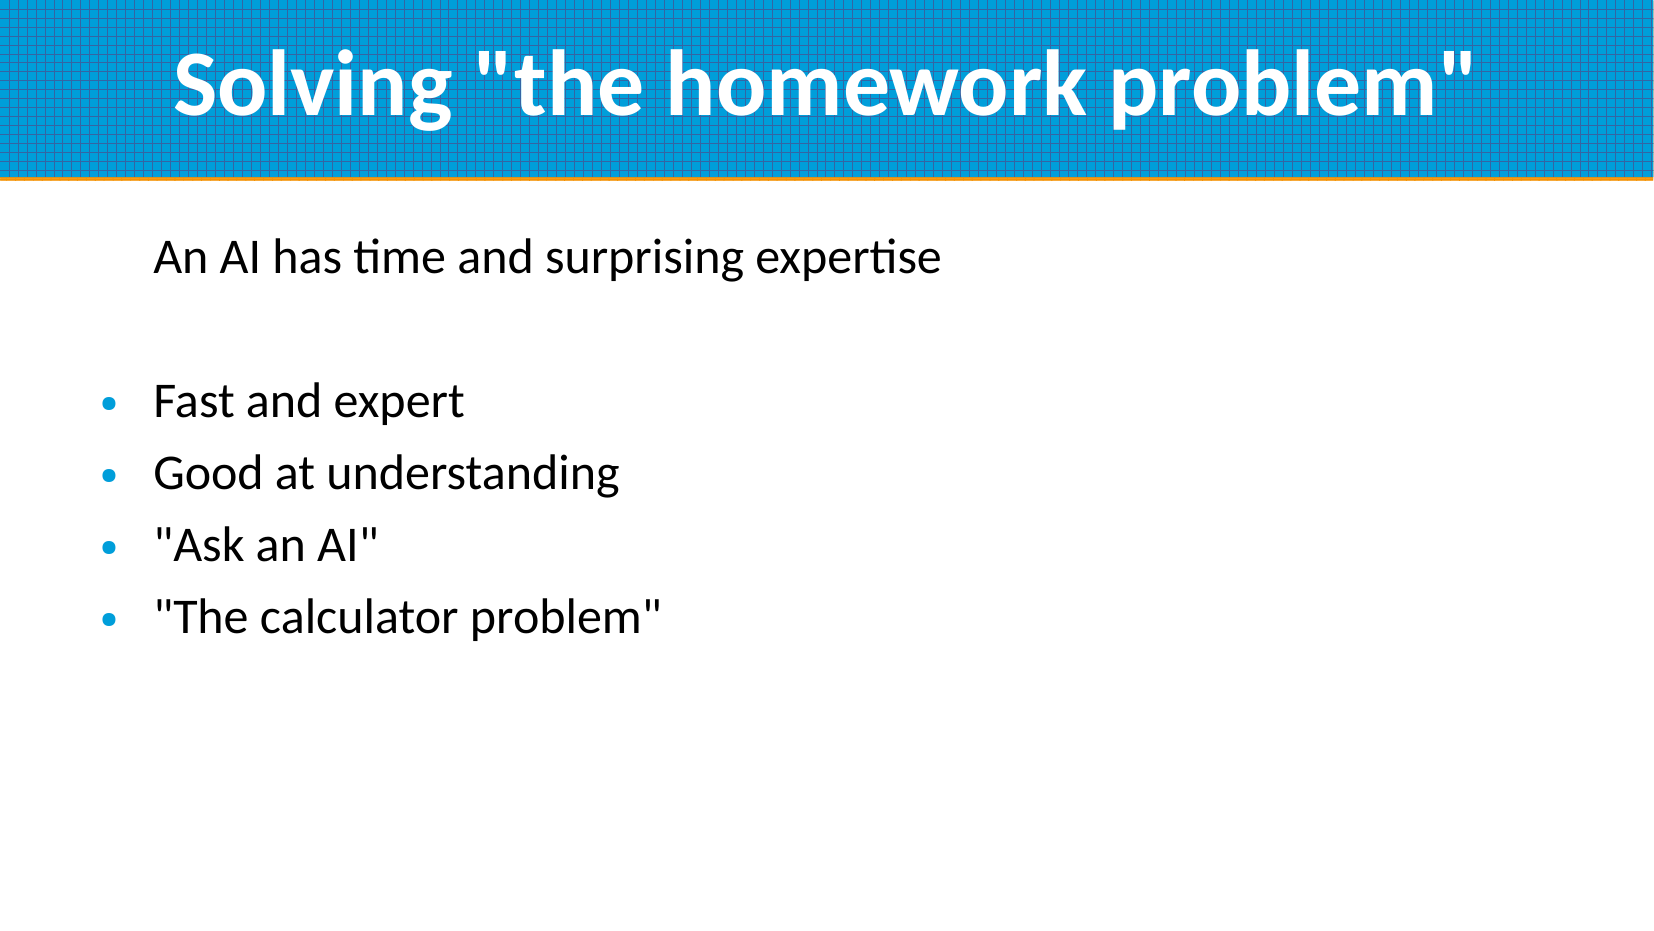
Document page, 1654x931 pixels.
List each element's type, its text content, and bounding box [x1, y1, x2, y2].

title Solving "the homework problem" [82, 14, 1571, 171]
list An AI has time and surprising expertise Fast and expert Good at understanding "Ask an AI" "The calculator problem" [82, 236, 1563, 811]
